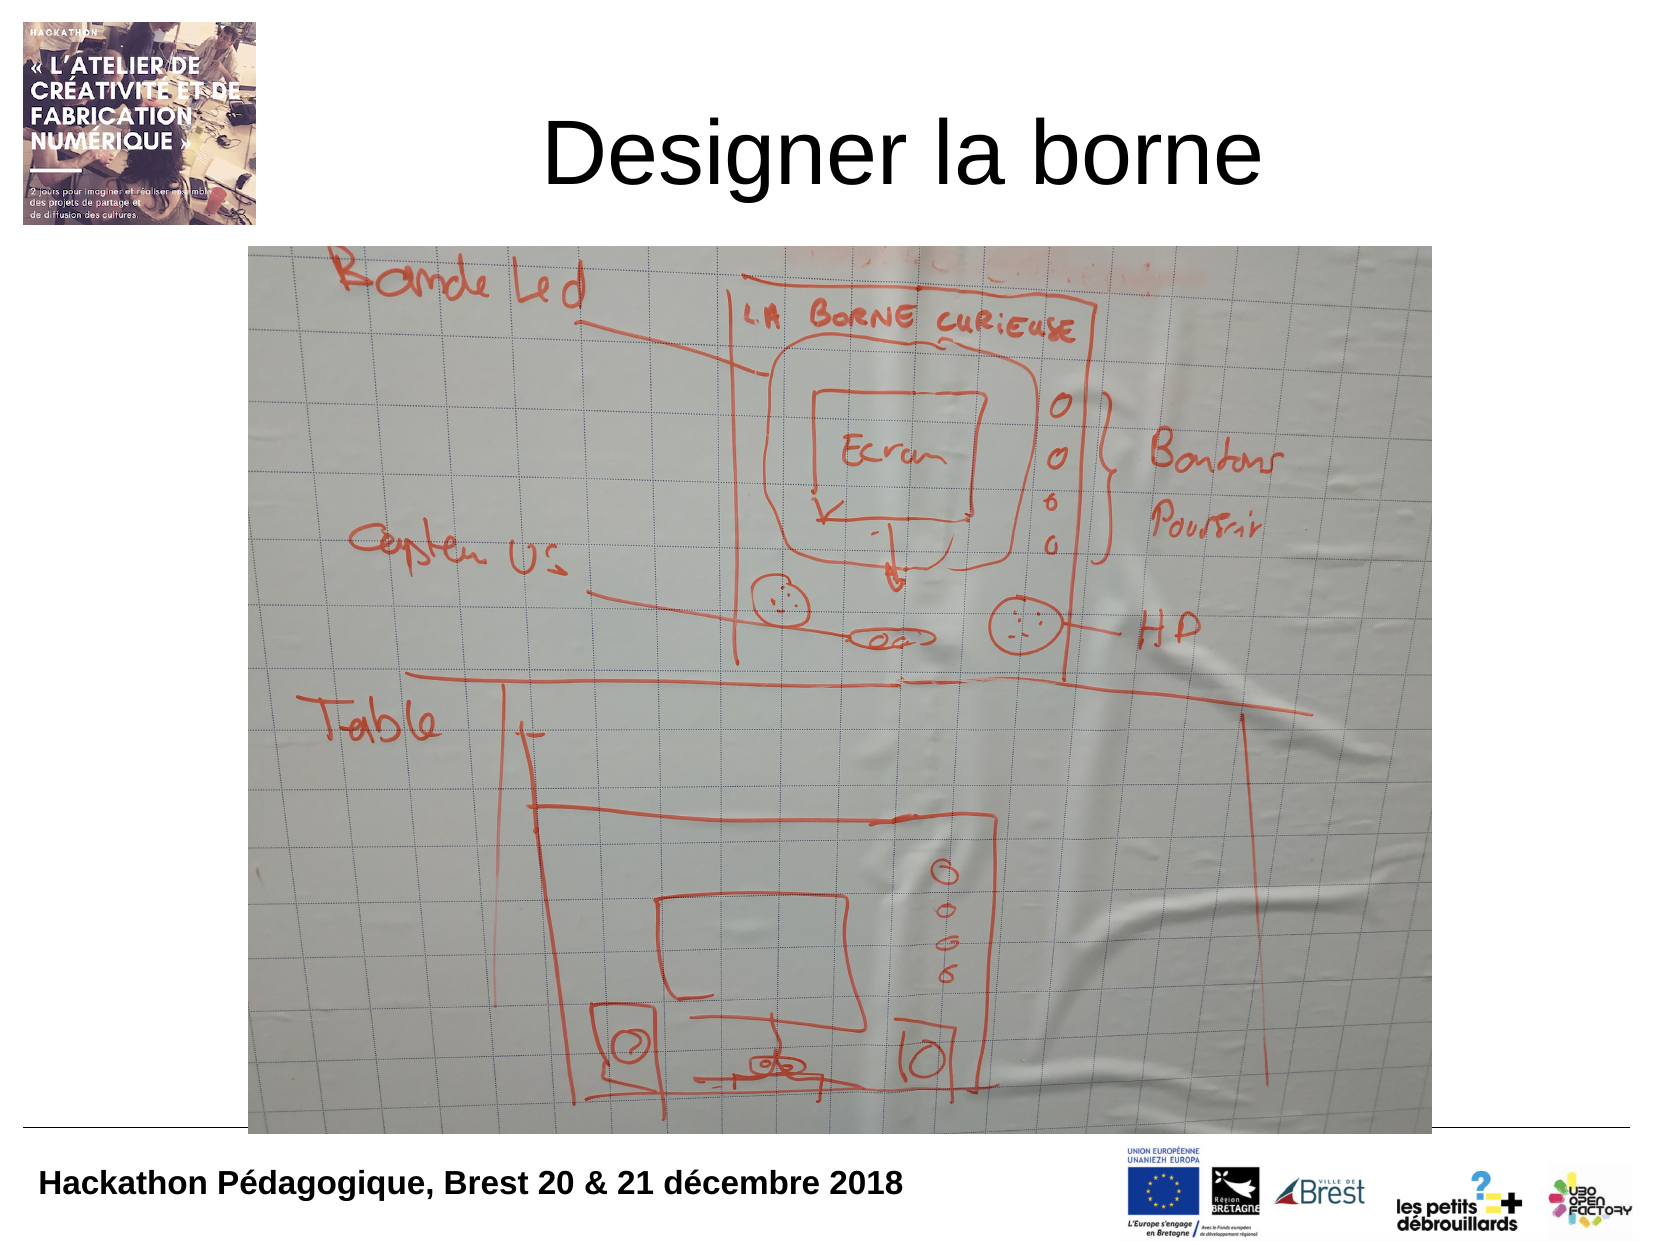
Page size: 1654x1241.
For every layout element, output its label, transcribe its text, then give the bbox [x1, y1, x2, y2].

title Designer la borne [236, 49, 1571, 257]
text_box Hackathon Pédagogique, Brest 20 & 21 décembre 2018 [23, 1157, 945, 1210]
picture [1120, 1137, 1642, 1241]
picture [23, 22, 256, 225]
picture [248, 246, 1432, 1134]
